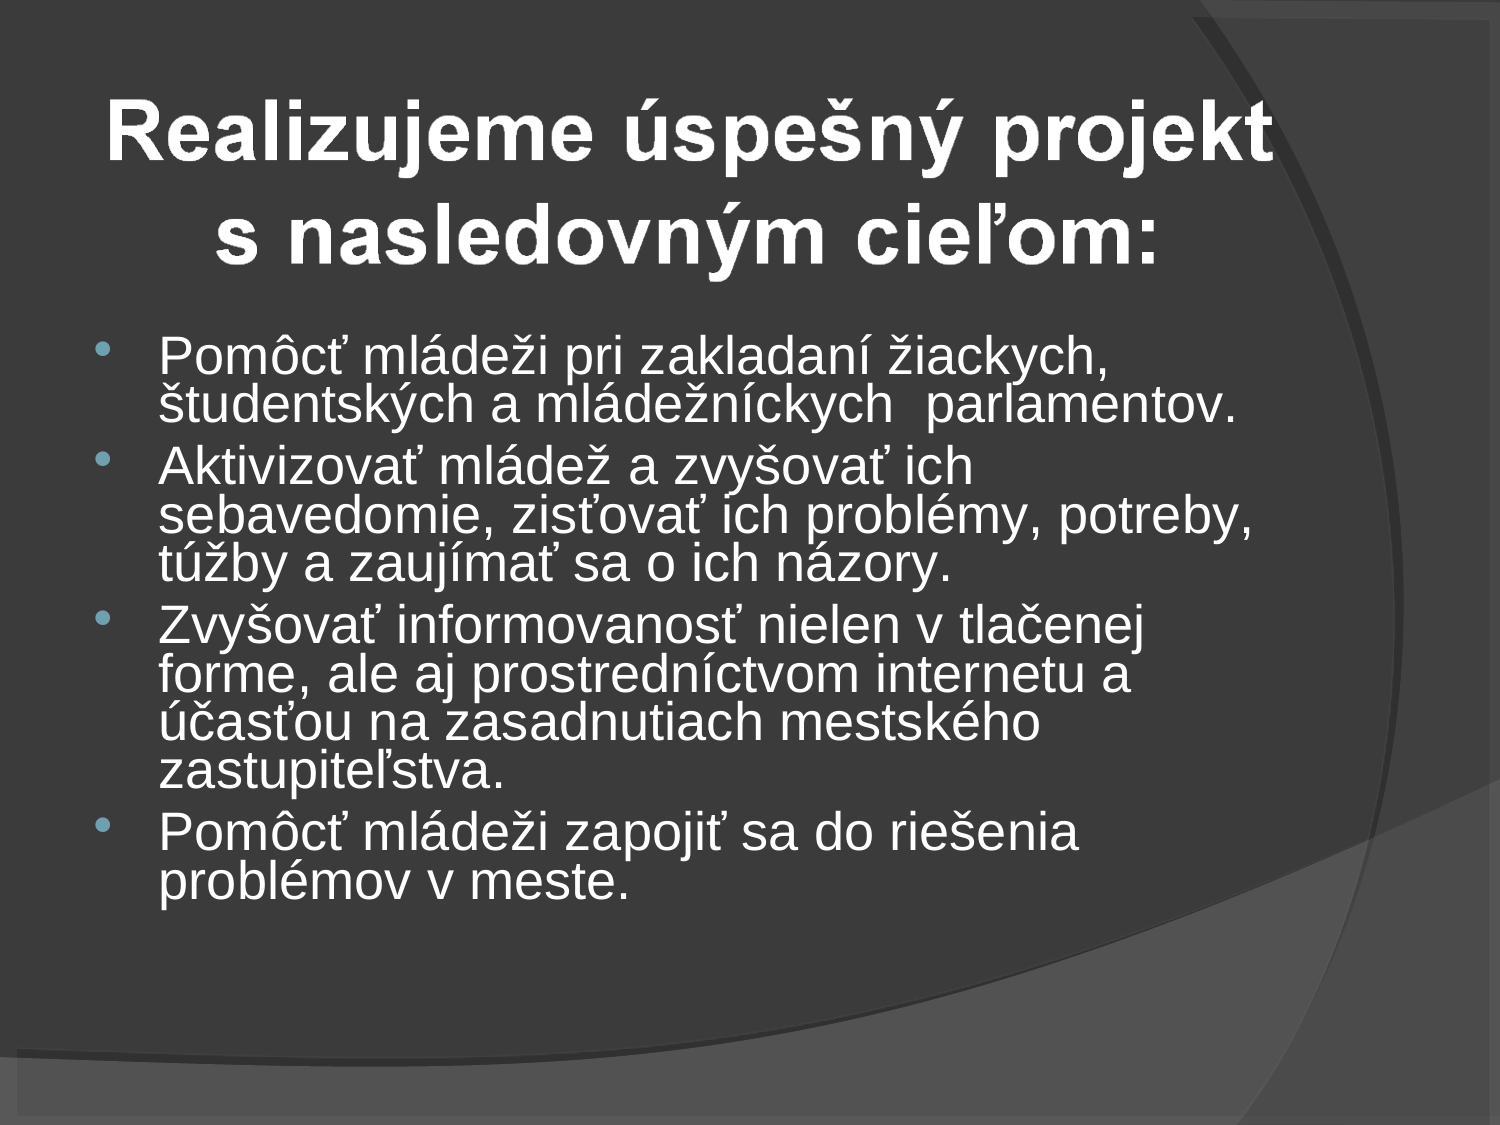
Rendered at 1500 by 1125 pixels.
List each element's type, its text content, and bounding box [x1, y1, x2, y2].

list Pomôcť mládeži pri zakladaní žiackych, študentských a mládežníckych parlamentov. Aktivizovať mládež a zvyšovať ich sebavedomie, zisťovať ich problémy, potreby, túžby a zaujímať sa o ich názory. Zvyšovať informovanosť nielen v tlačenej forme, ale aj prostredníctvom internetu a účasťou na zasadnutiach mestského zastupiteľstva. Pomôcť mládeži zapojiť sa do riešenia problémov v meste. [74, 328, 1300, 1005]
text_box [52, 43, 1351, 318]
